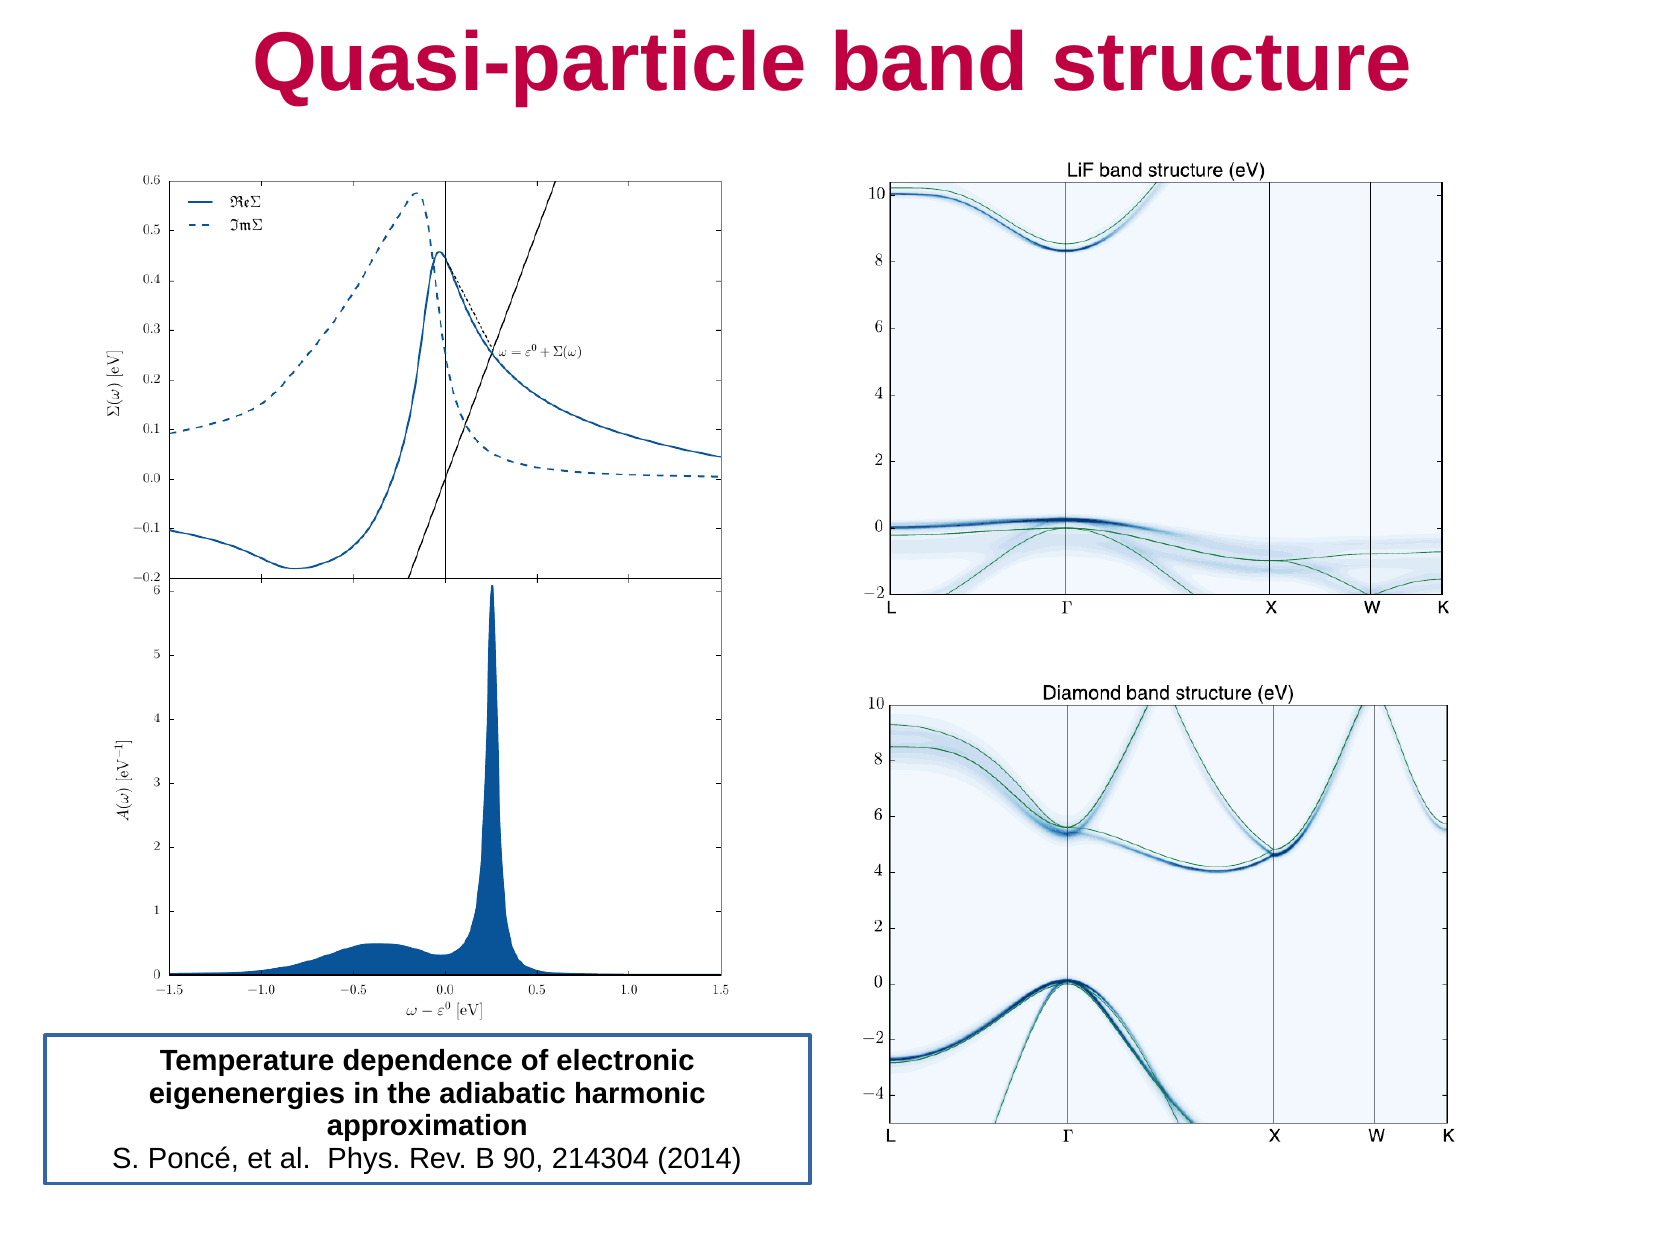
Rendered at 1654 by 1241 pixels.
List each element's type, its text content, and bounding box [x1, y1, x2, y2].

picture [853, 672, 1476, 1153]
text_box Temperature dependence of electronic eigenenergies in the adiabatic harmonic approximation S. Poncé, et al. Phys. Rev. B 90, 214304 (2014) [45, 1035, 811, 1184]
text_box Quasi-particle band structure [0, 0, 1654, 115]
picture [862, 151, 1456, 625]
picture [90, 164, 751, 1031]
